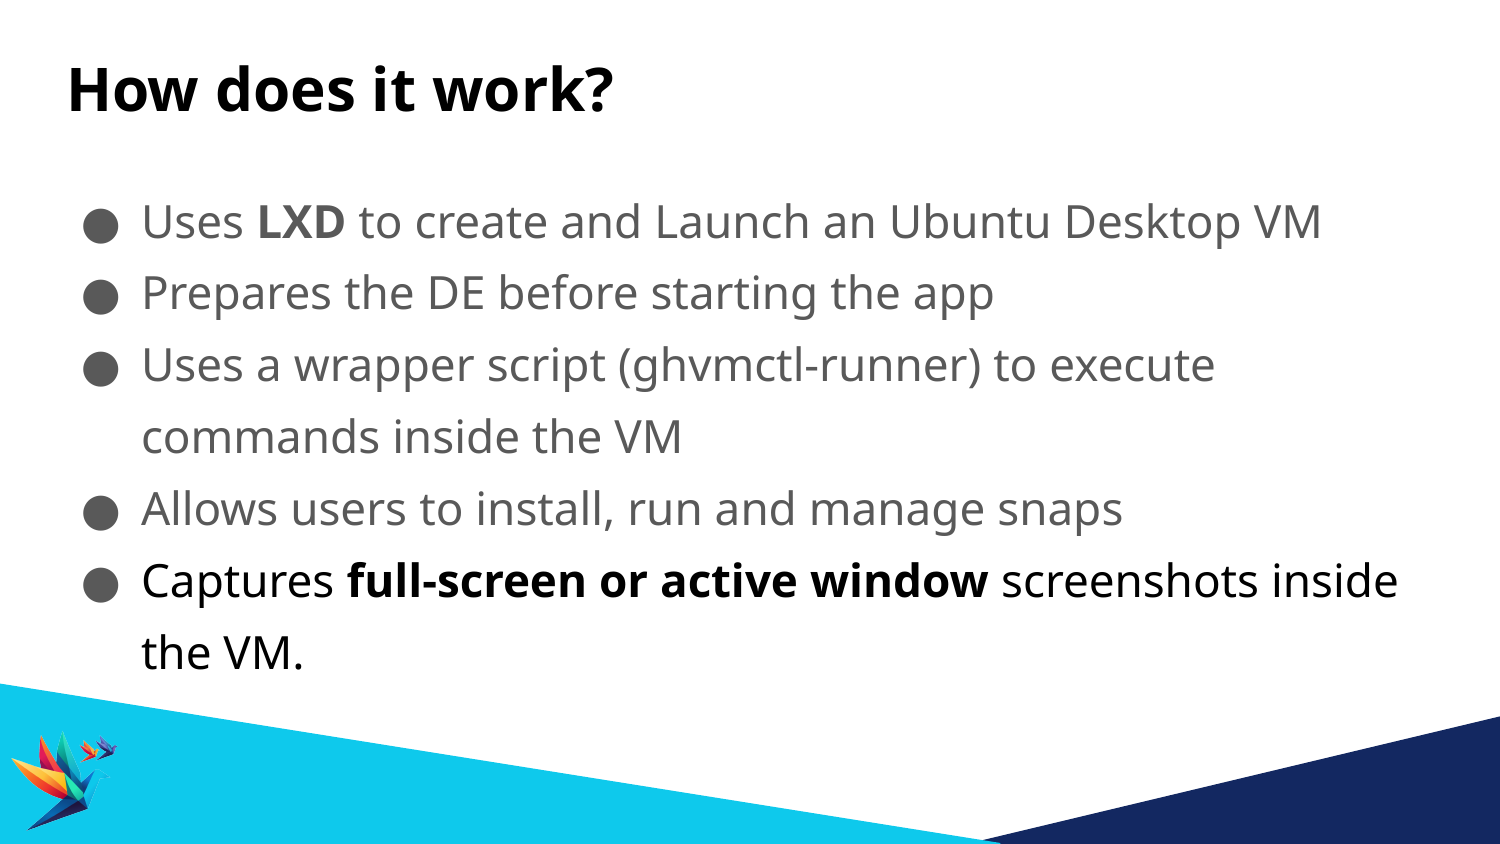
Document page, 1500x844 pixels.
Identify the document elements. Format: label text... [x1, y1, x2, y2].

picture [0, 717, 127, 844]
title How does it work? [51, 31, 1449, 144]
list Uses LXD to create and Launch an Ubuntu Desktop VM Prepares the DE before starting the app Uses a wrapper script (ghvmctl-runner) to execute commands inside the VM Allows users to install, run and manage snaps Captures full-screen or active window screenshots inside the VM. [51, 164, 1449, 750]
